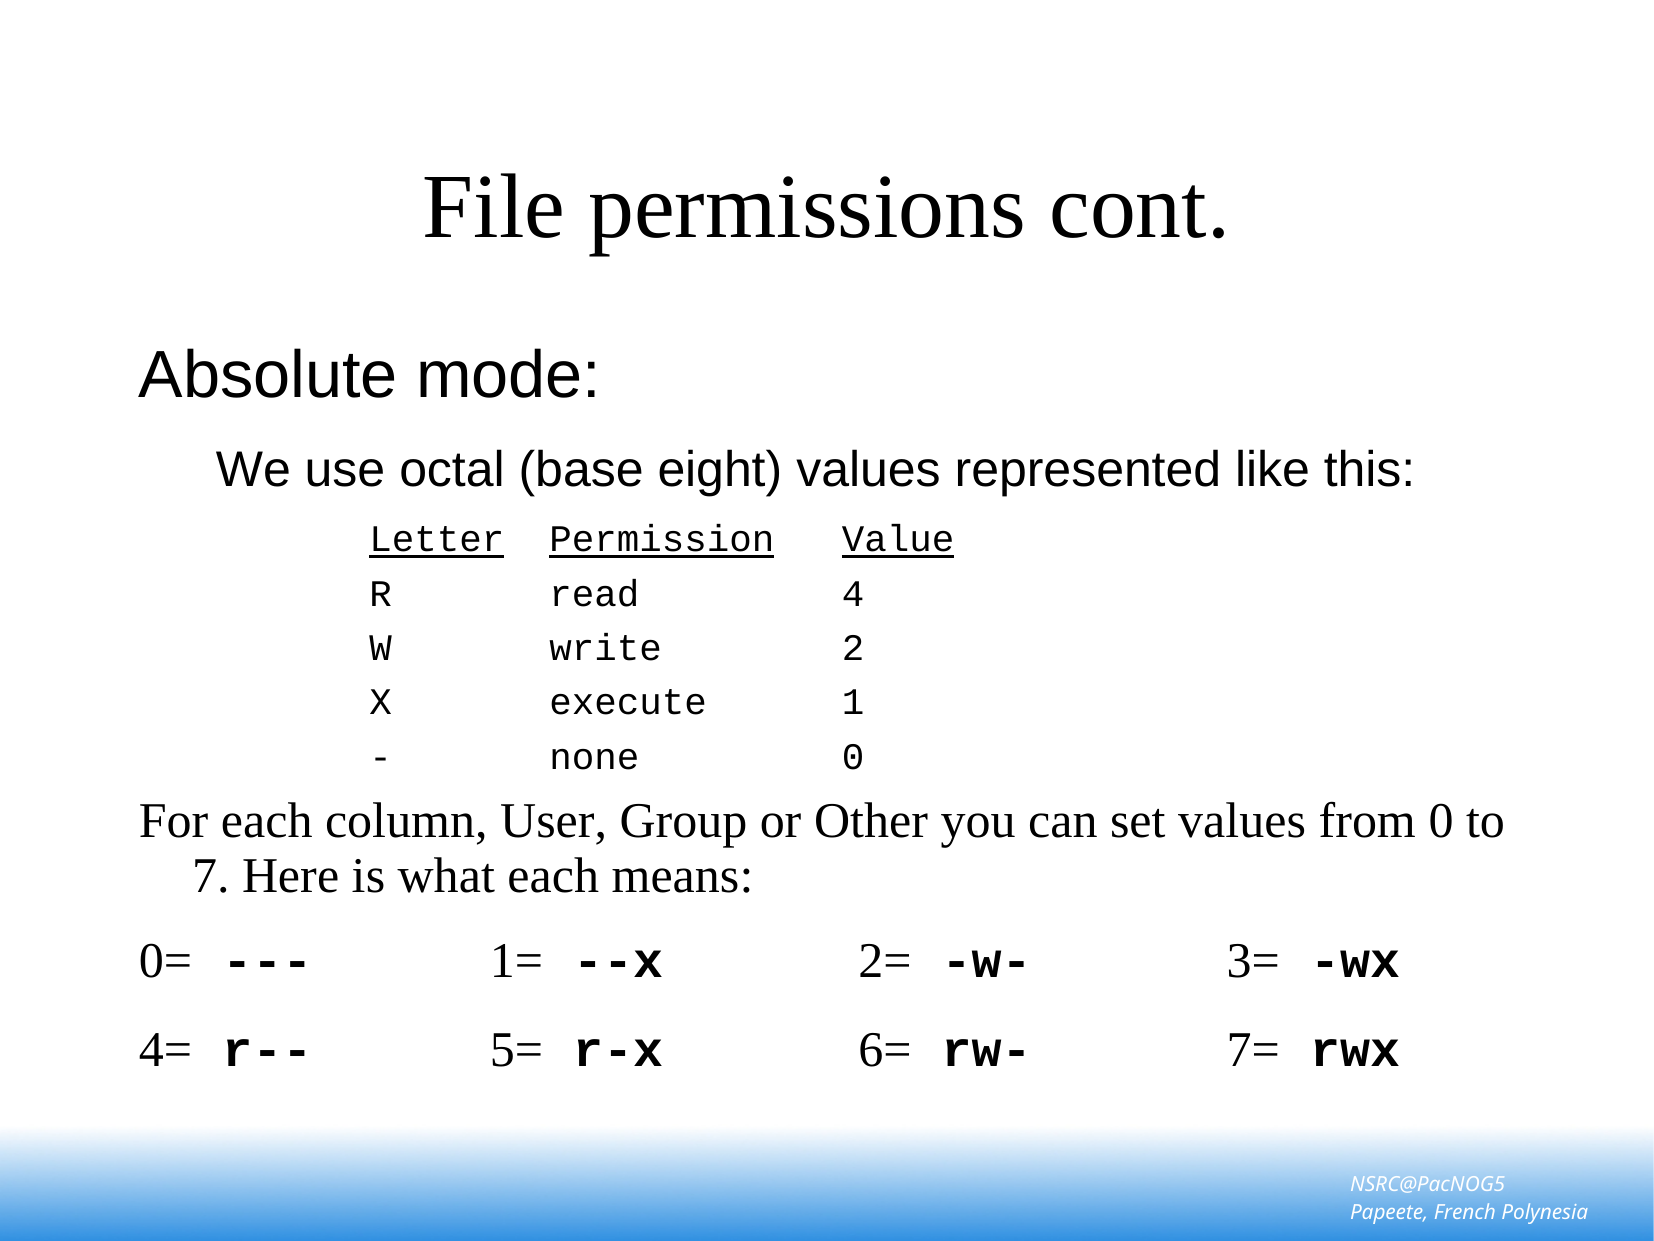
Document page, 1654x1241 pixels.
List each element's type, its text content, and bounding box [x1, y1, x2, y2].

title File permissions cont. [121, 102, 1534, 311]
list Absolute mode: We use octal (base eight) values represented like this: Letter Permission Value R read 4 W write 2 X execute 1 - none 0 For each column, User, Group or Other you can set values from 0 to 7. Here is what each means: 0= --- 1= --x 2= -w- 3= -wx 4= r-- 5= r-x 6= rw- 7= rwx [121, 344, 1534, 1135]
picture [0, 1124, 1654, 1241]
